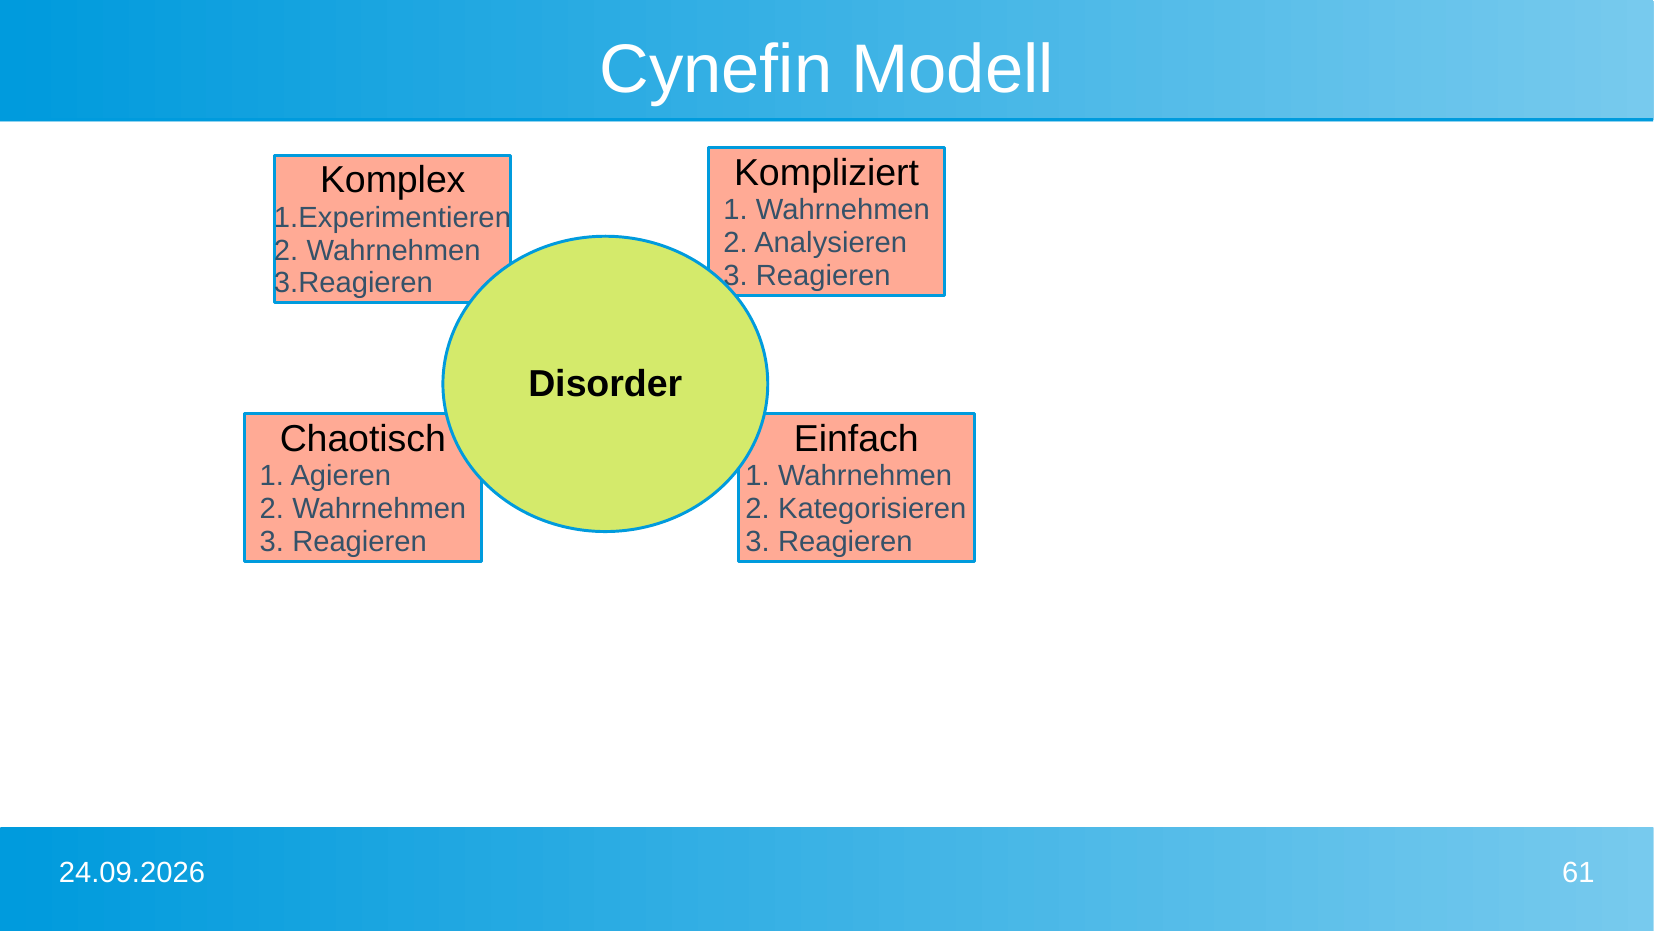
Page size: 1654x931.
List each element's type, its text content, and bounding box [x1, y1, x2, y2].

text_box Disorder [442, 236, 768, 532]
text_box Kompliziert 1. Wahrnehmen 2. Analysieren 3. Reagieren [708, 147, 945, 296]
text_box Einfach 1. Wahrnehmen 2. Kategorisieren 3. Reagieren [738, 413, 975, 562]
text_box Chaotisch 1. Agieren 2. Wahrnehmen 3. Reagieren [244, 413, 482, 562]
text_box Komplex 1.Experimentieren 2. Wahrnehmen 3.Reagieren [274, 155, 511, 303]
title Cynefin Modell [59, 29, 1595, 108]
